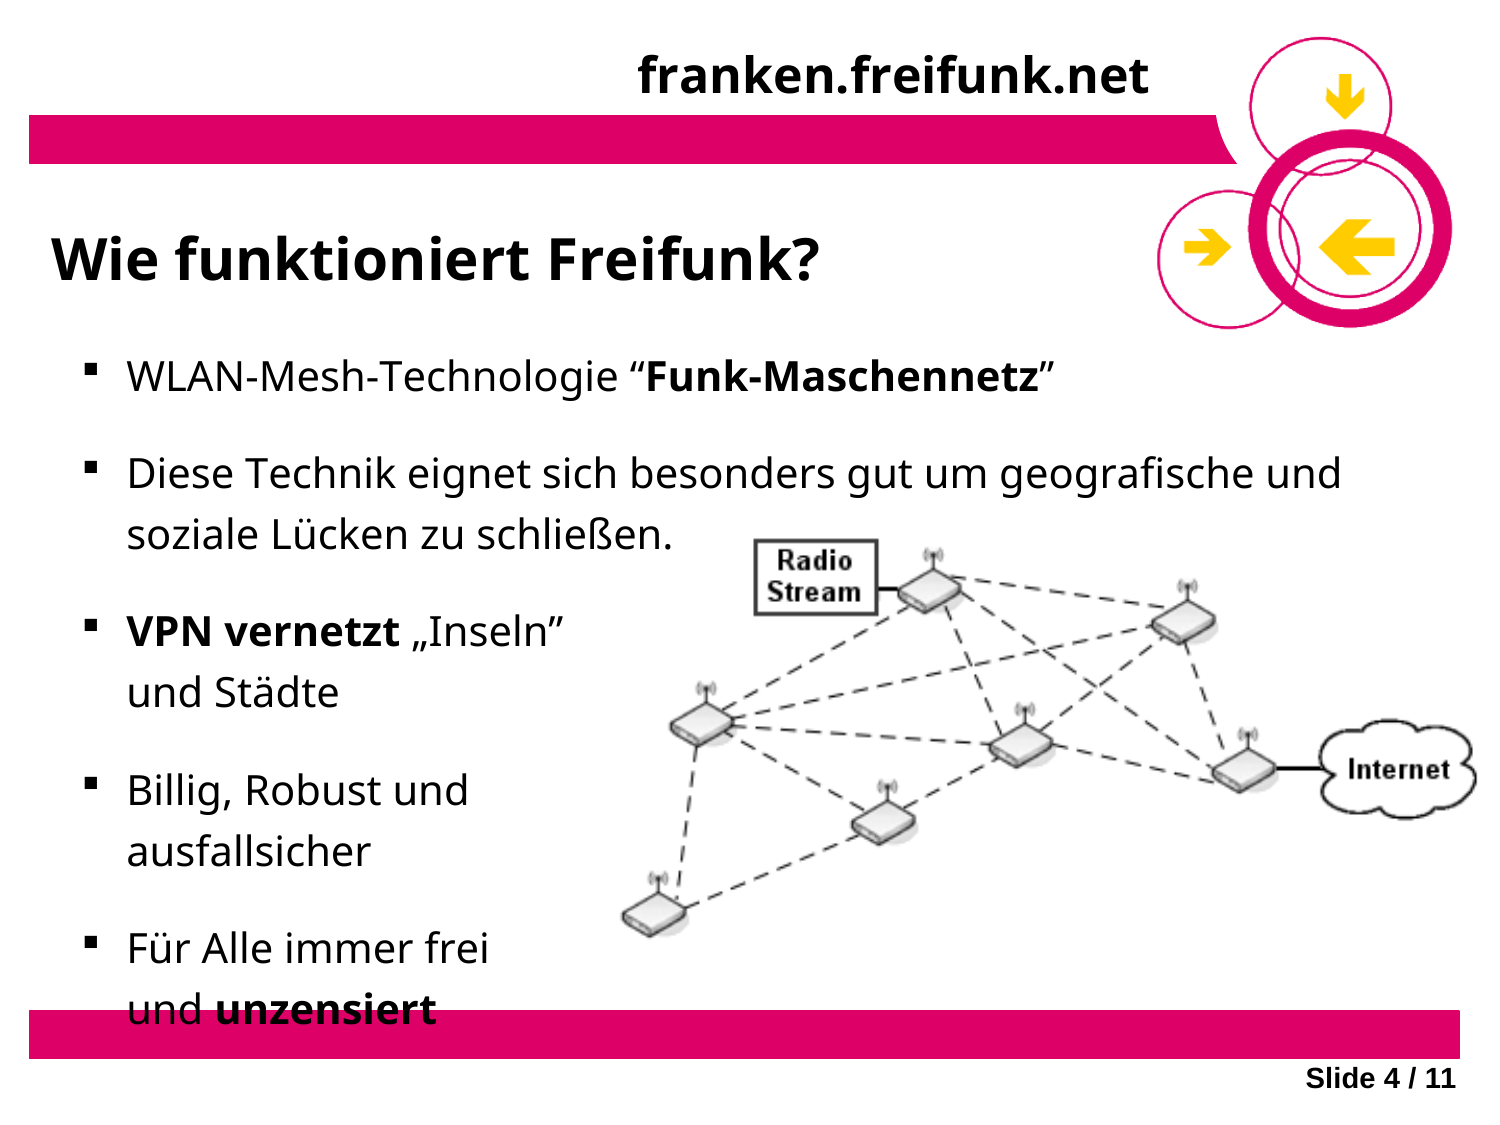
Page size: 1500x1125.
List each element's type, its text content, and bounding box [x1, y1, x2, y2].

text_box WLAN-Mesh-Technologie “Funk-Maschennetz” Diese Technik eignet sich besonders gut um geografische und soziale Lücken zu schließen. VPN vernetzt „Inseln” und Städte Billig, Robust und ausfallsicher Für Alle immer frei und unzensiert [52, 342, 1453, 1029]
picture [1453, 531, 1498, 961]
picture [1150, 32, 1461, 332]
text_box Wie funktioniert Freifunk? [51, 212, 1123, 292]
